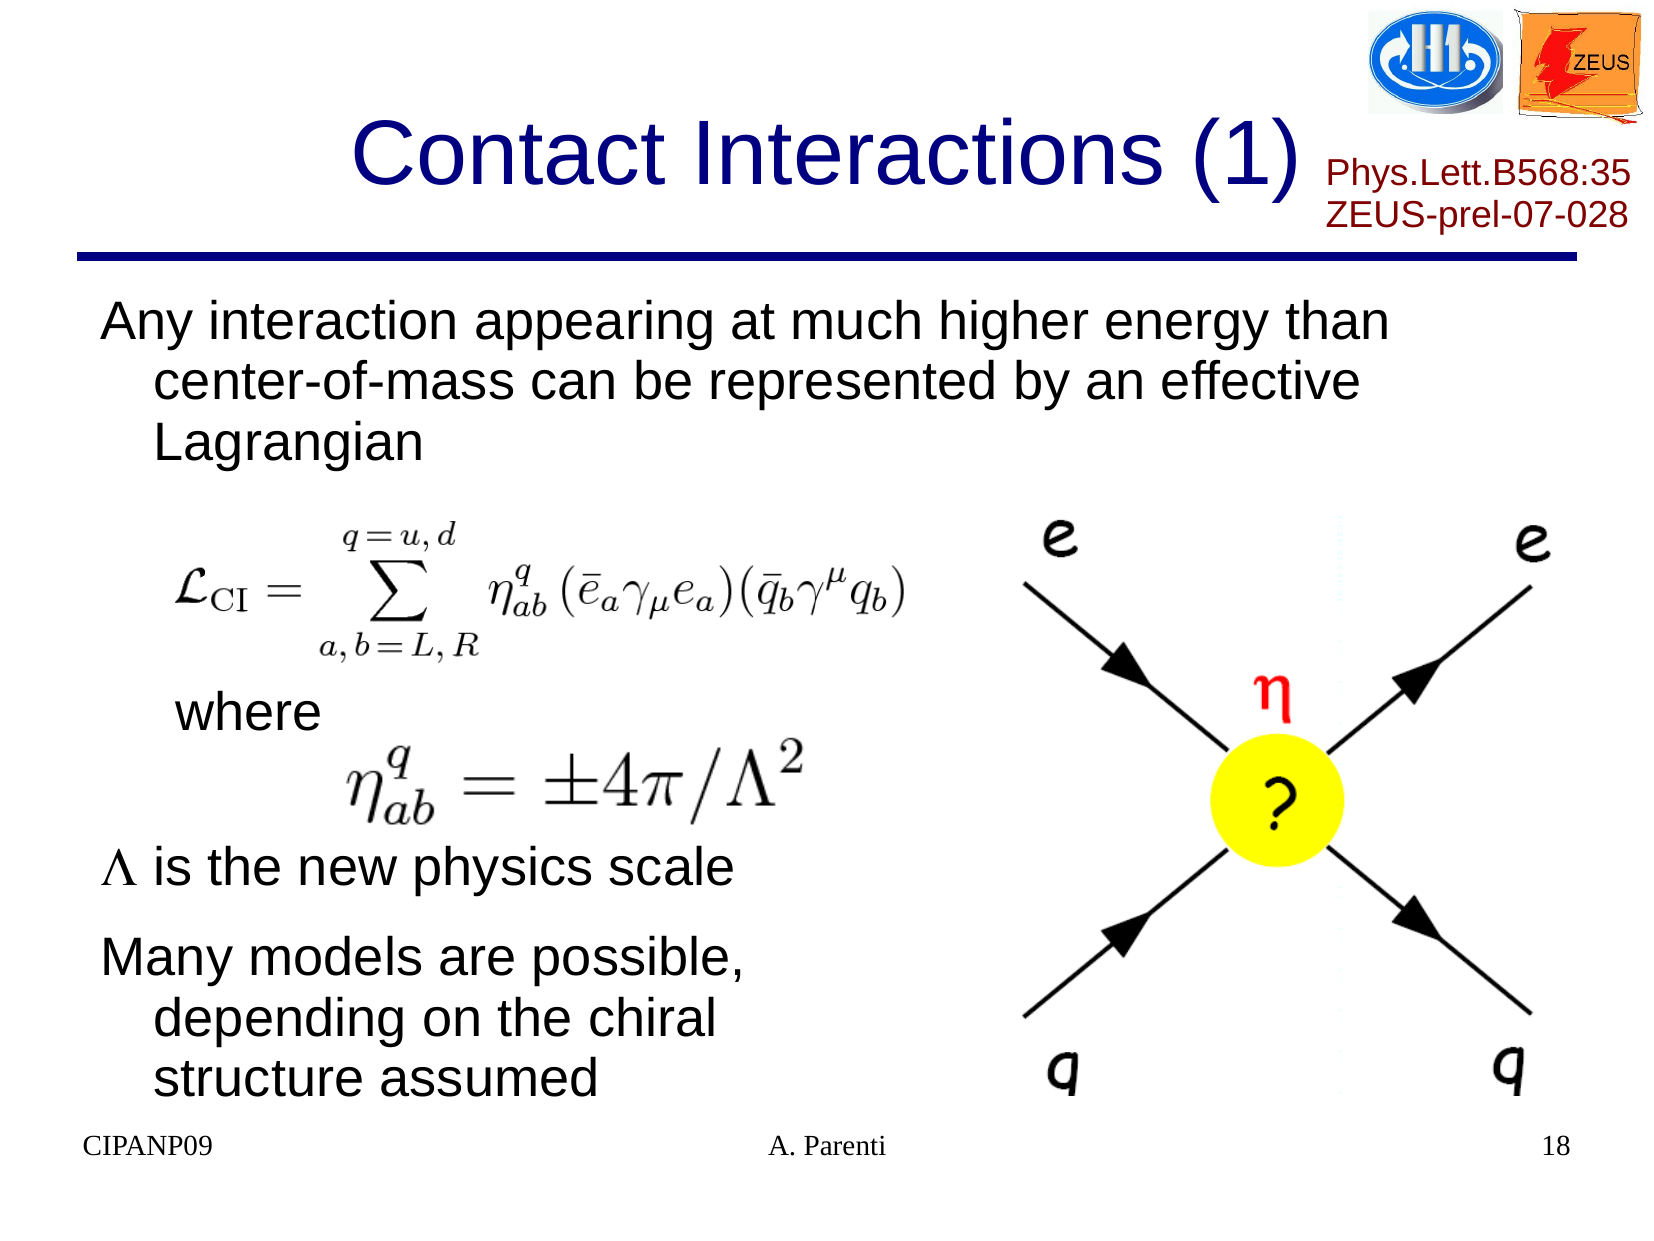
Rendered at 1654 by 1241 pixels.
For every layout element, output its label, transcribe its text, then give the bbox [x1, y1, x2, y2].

picture [171, 518, 915, 669]
list Any interaction appearing at much higher energy than center-of-mass can be represented by an effective Lagrangian where [82, 290, 1571, 743]
text_box Phys.Lett.B568:35 ZEUS-prel-07-028 [1310, 144, 1648, 243]
picture [334, 732, 810, 831]
title Contact Interactions (1) [82, 56, 1571, 250]
picture [1016, 515, 1557, 1096]
list L is the new physics scale Many models are possible, depending on the chiral structure assumed [82, 836, 938, 1236]
picture [1363, 5, 1654, 126]
